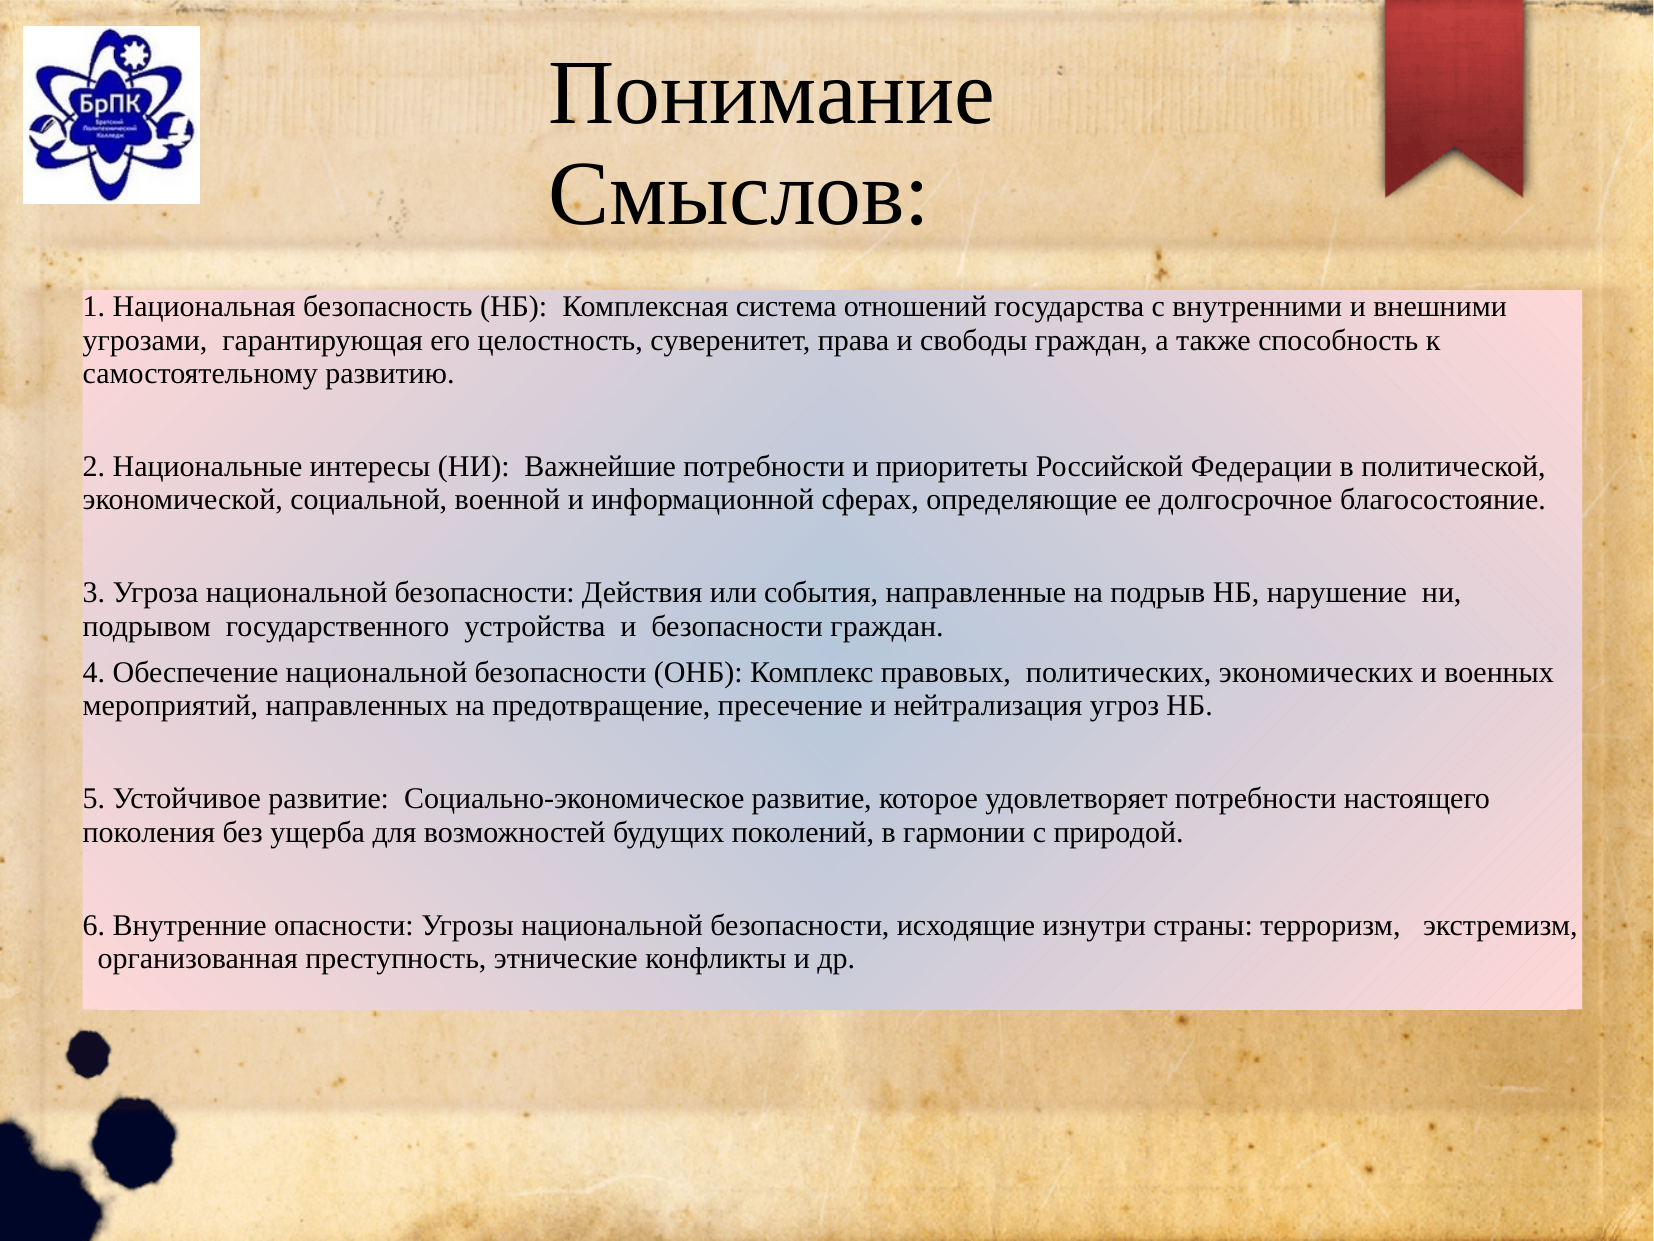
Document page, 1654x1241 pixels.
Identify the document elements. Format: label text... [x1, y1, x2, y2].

list 1. Национальная безопасность (НБ): Комплексная система отношений государства с внутренними и внешними угрозами, гарантирующая его целостность, суверенитет, права и свободы граждан, а также способность к самостоятельному развитию. 2. Национальные интересы (НИ): Важнейшие потребности и приоритеты Российской Федерации в политической, экономической, социальной, военной и информационной сферах, определяющие ее долгосрочное благосостояние. 3. Угроза национальной безопасности: Действия или события, направленные на подрыв НБ, нарушение ни, подрывом государственного устройства и безопасности граждан. 4. Обеспечение национальной безопасности (ОНБ): Комплекс правовых, политических, экономических и военных мероприятий, направленных на предотвращение, пресечение и нейтрализация угроз НБ. 5. Устойчивое развитие: Социально-экономическое развитие, которое удовлетворяет потребности настоящего поколения без ущерба для возможностей будущих поколений, в гармонии с природой. 6. Внутренние опасности: Угрозы национальной безопасности, исходящие изнутри страны: терроризм, экстремизм, организованная преступность, этнические конфликты и др. [82, 290, 1583, 1010]
picture [0, 0, 1654, 1241]
title Понимание Смыслов: [548, 41, 1347, 245]
